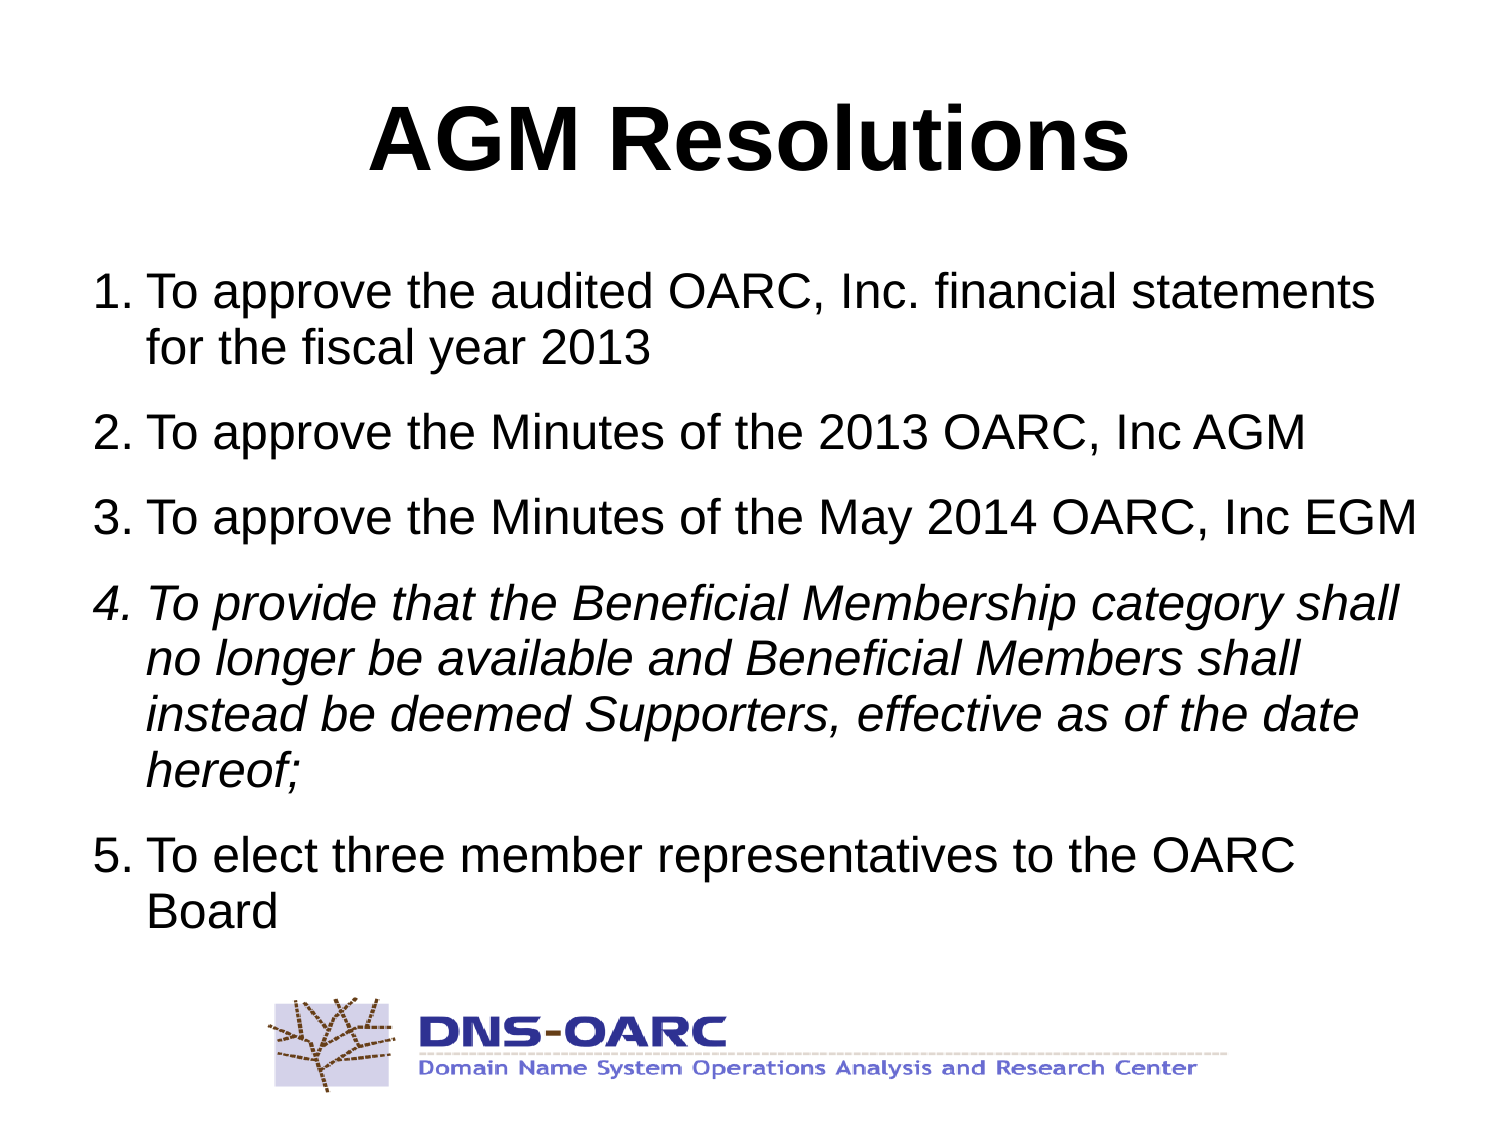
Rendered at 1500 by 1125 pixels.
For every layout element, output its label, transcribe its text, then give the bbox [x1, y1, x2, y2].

picture [214, 991, 1259, 1099]
list To approve the audited OARC, Inc. financial statements for the fiscal year 2013 To approve the Minutes of the 2013 OARC, Inc AGM To approve the Minutes of the May 2014 OARC, Inc EGM To provide that the Beneficial Membership category shall no longer be available and Beneficial Members shall instead be deemed Supporters, effective as of the date hereof; To elect three member representatives to the OARC Board [75, 263, 1425, 991]
title AGM Resolutions [75, 44, 1425, 233]
